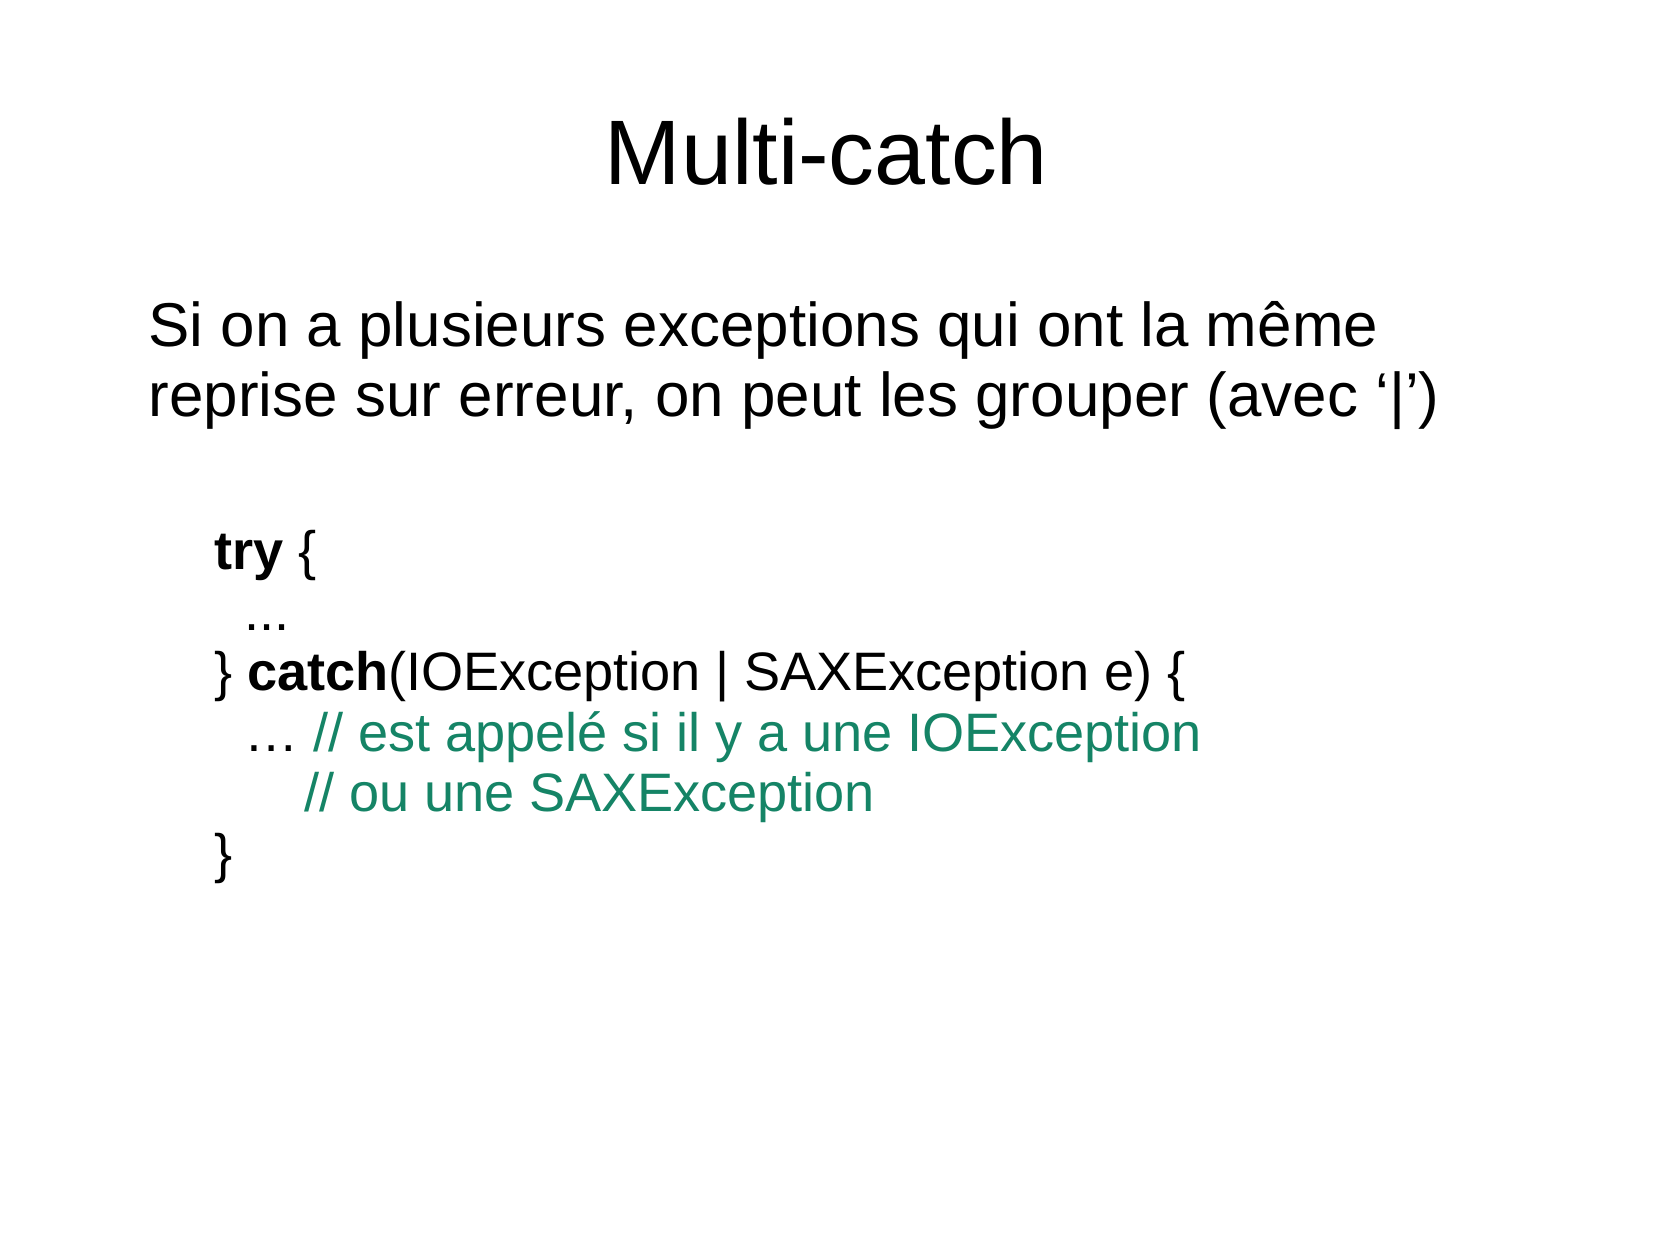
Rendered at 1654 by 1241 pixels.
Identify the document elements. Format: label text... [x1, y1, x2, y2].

list Si on a plusieurs exceptions qui ont la même reprise sur erreur, on peut les grouper (avec ‘|’) try { ... } catch(IOException | SAXException e) { … // est appelé si il y a une IOException // ou une SAXException } [82, 290, 1571, 1010]
title Multi-catch [82, 49, 1571, 257]
